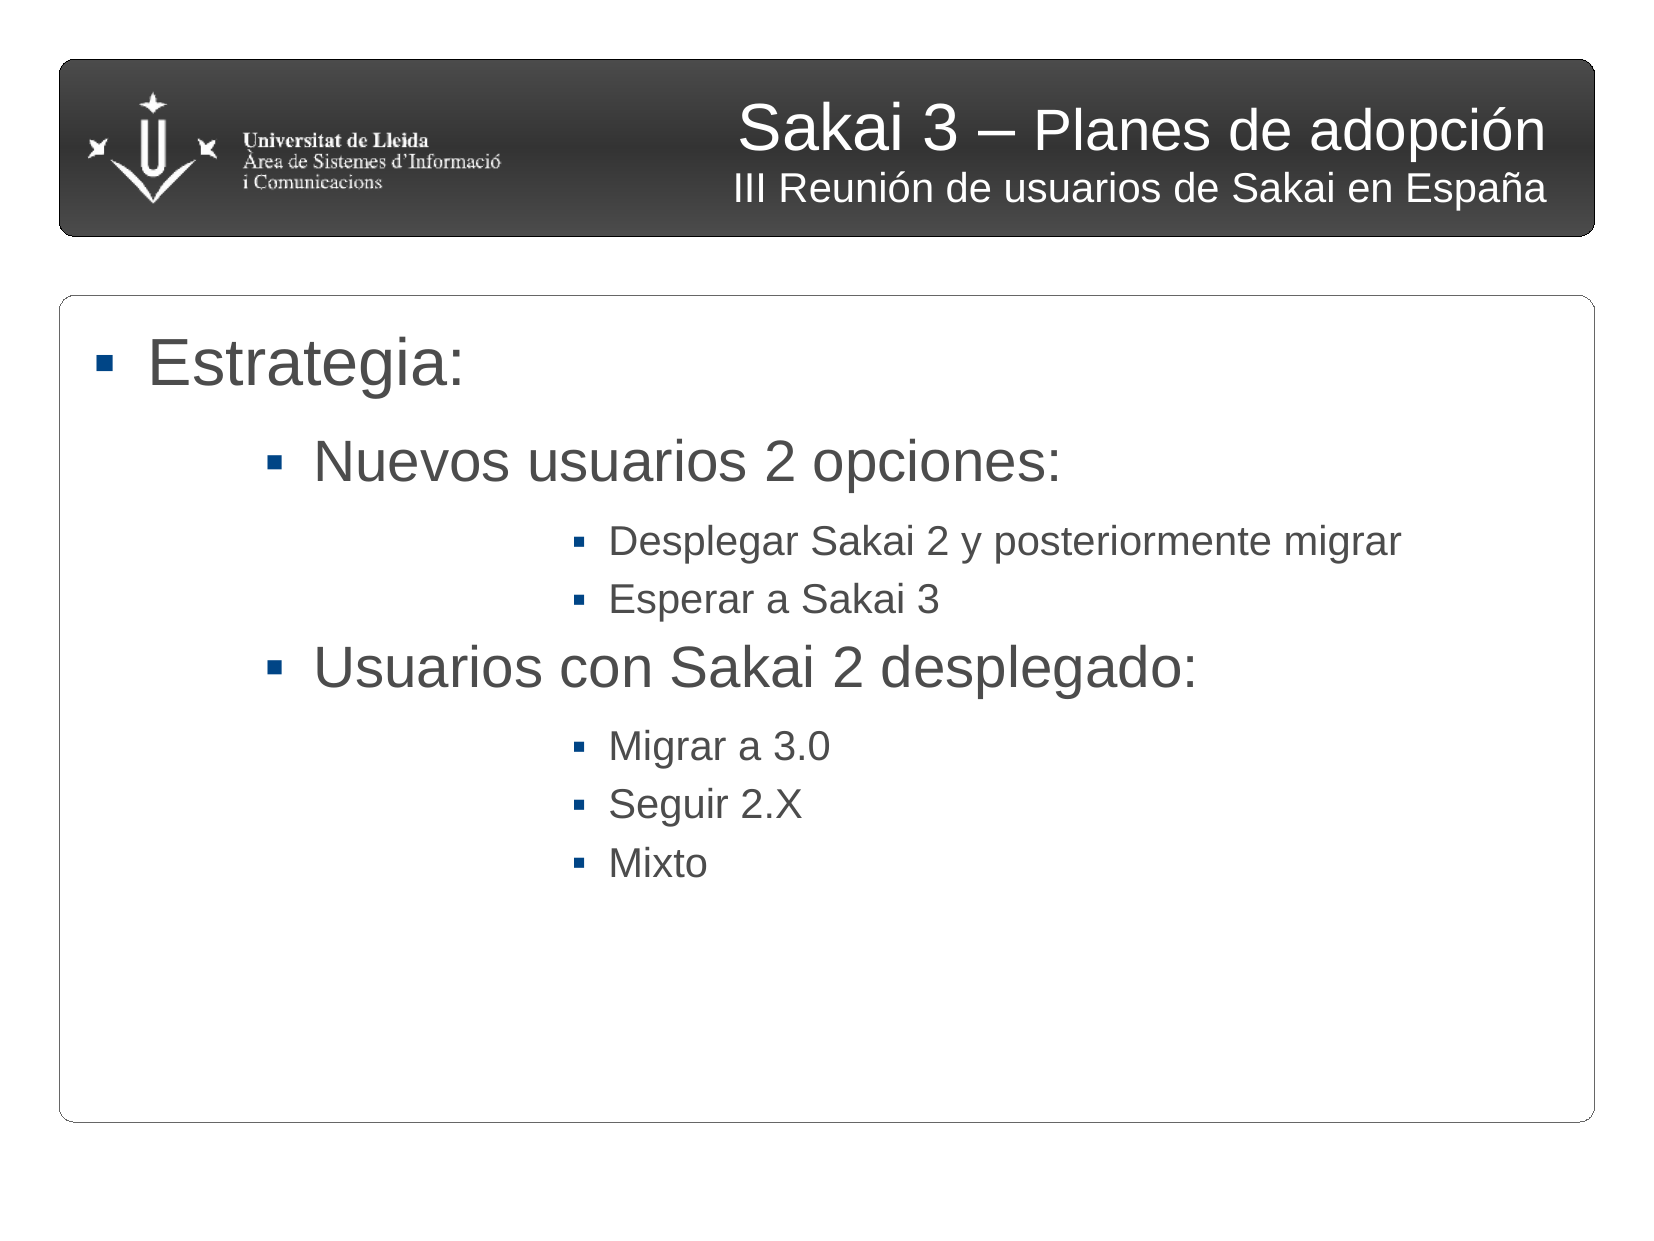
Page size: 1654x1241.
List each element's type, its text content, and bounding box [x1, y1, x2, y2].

picture [64, 75, 530, 225]
title Sakai 3 – Planes de adopción III Reunión de usuarios de Sakai en España [501, 76, 1548, 225]
list Estrategia: Nuevos usuarios 2 opciones: Desplegar Sakai 2 y posteriormente migrar Esperar a Sakai 3 Usuarios con Sakai 2 desplegado: Migrar a 3.0 Seguir 2.X Mixto [76, 324, 1565, 1108]
